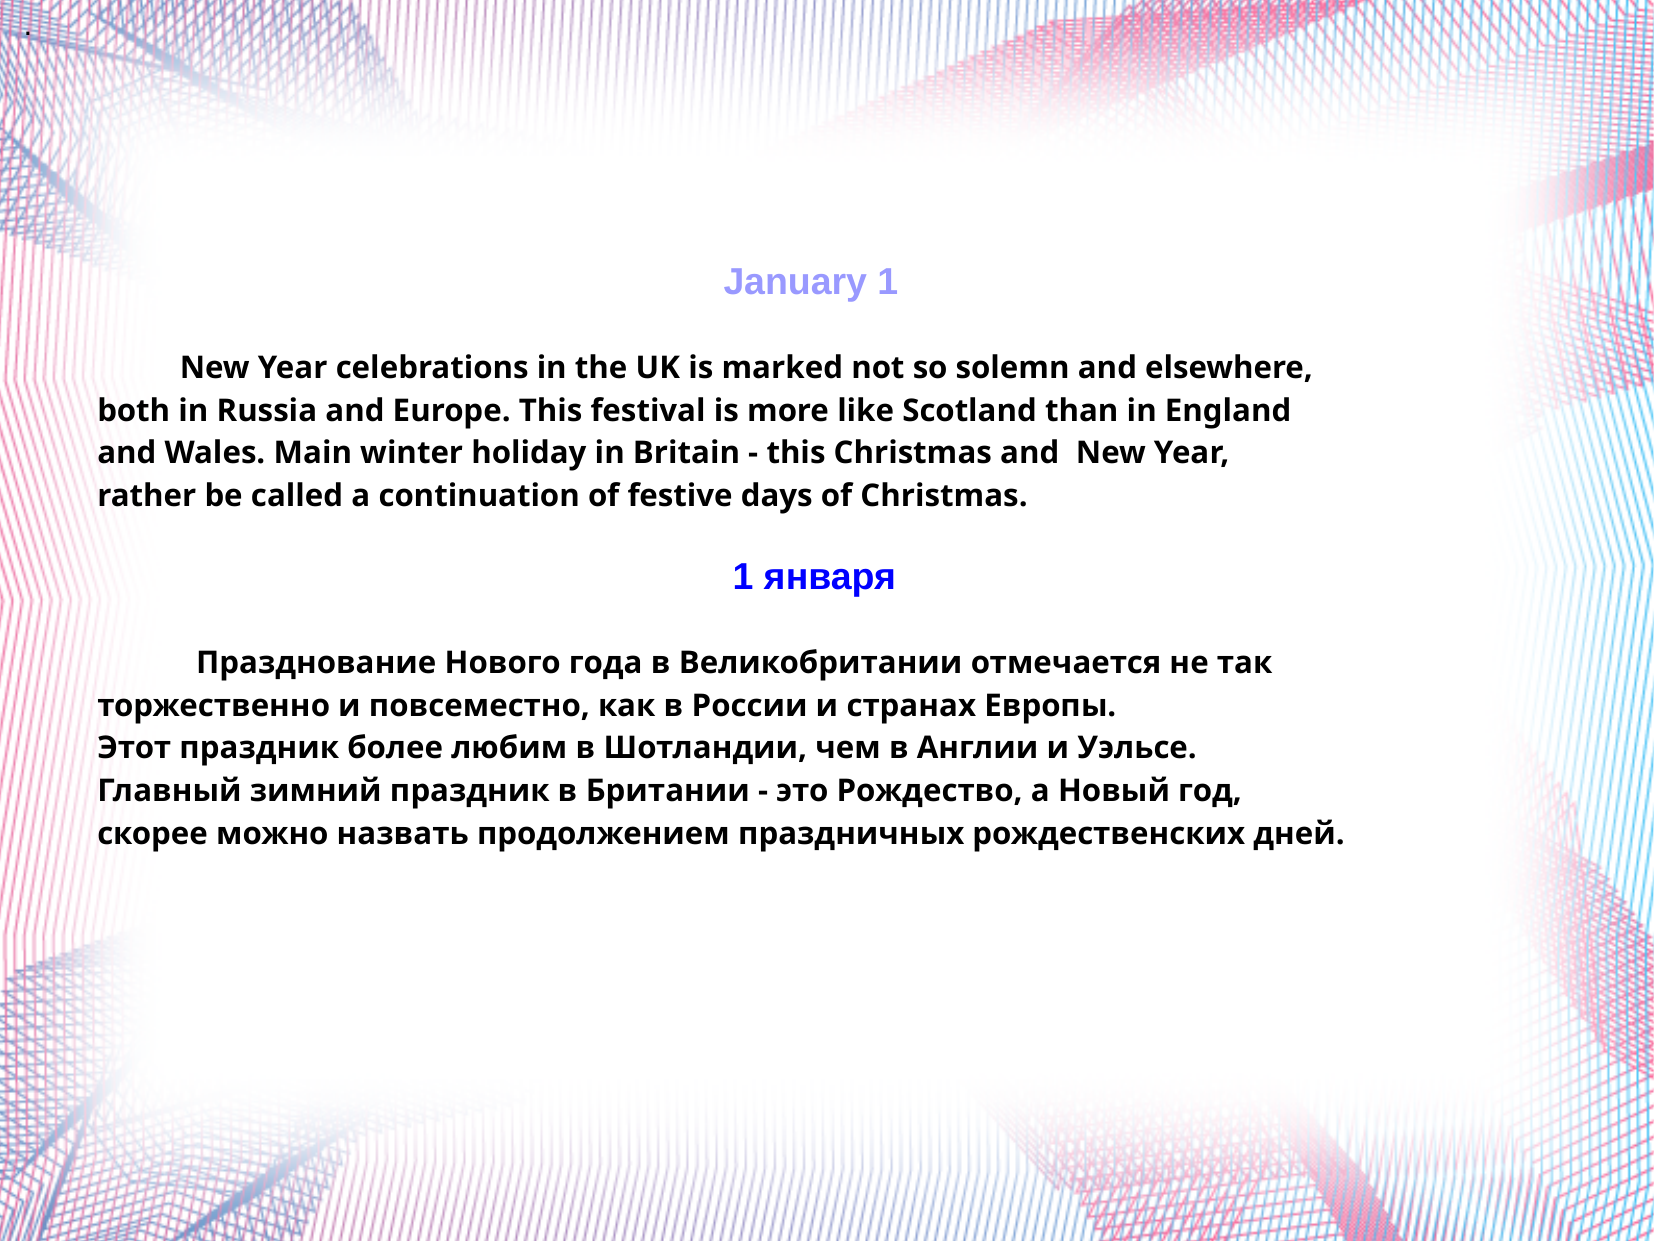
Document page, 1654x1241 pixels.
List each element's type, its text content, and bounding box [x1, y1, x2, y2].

text_box [23, 755, 1654, 1052]
text_box . January 1 New Year celebrations in the UK is marked not so solemn and elsewhere, both in Russia and Europe. This festival is more like Scotland than in England and Wales. Main winter holiday in Britain - this Christmas and New Year, rather be called a continuation of festive days of Christmas. 1 января Празднование Нового года в Великобритании отмечается не так торжественно и повсеместно, как в России и странах Европы. Этот праздник более любим в Шотландии, чем в Англии и Уэльсе. Главный зимний праздник в Британии - это Рождество, а Новый год, скорее можно назвать продолжением праздничных рождественских дней. [0, 0, 1654, 1241]
